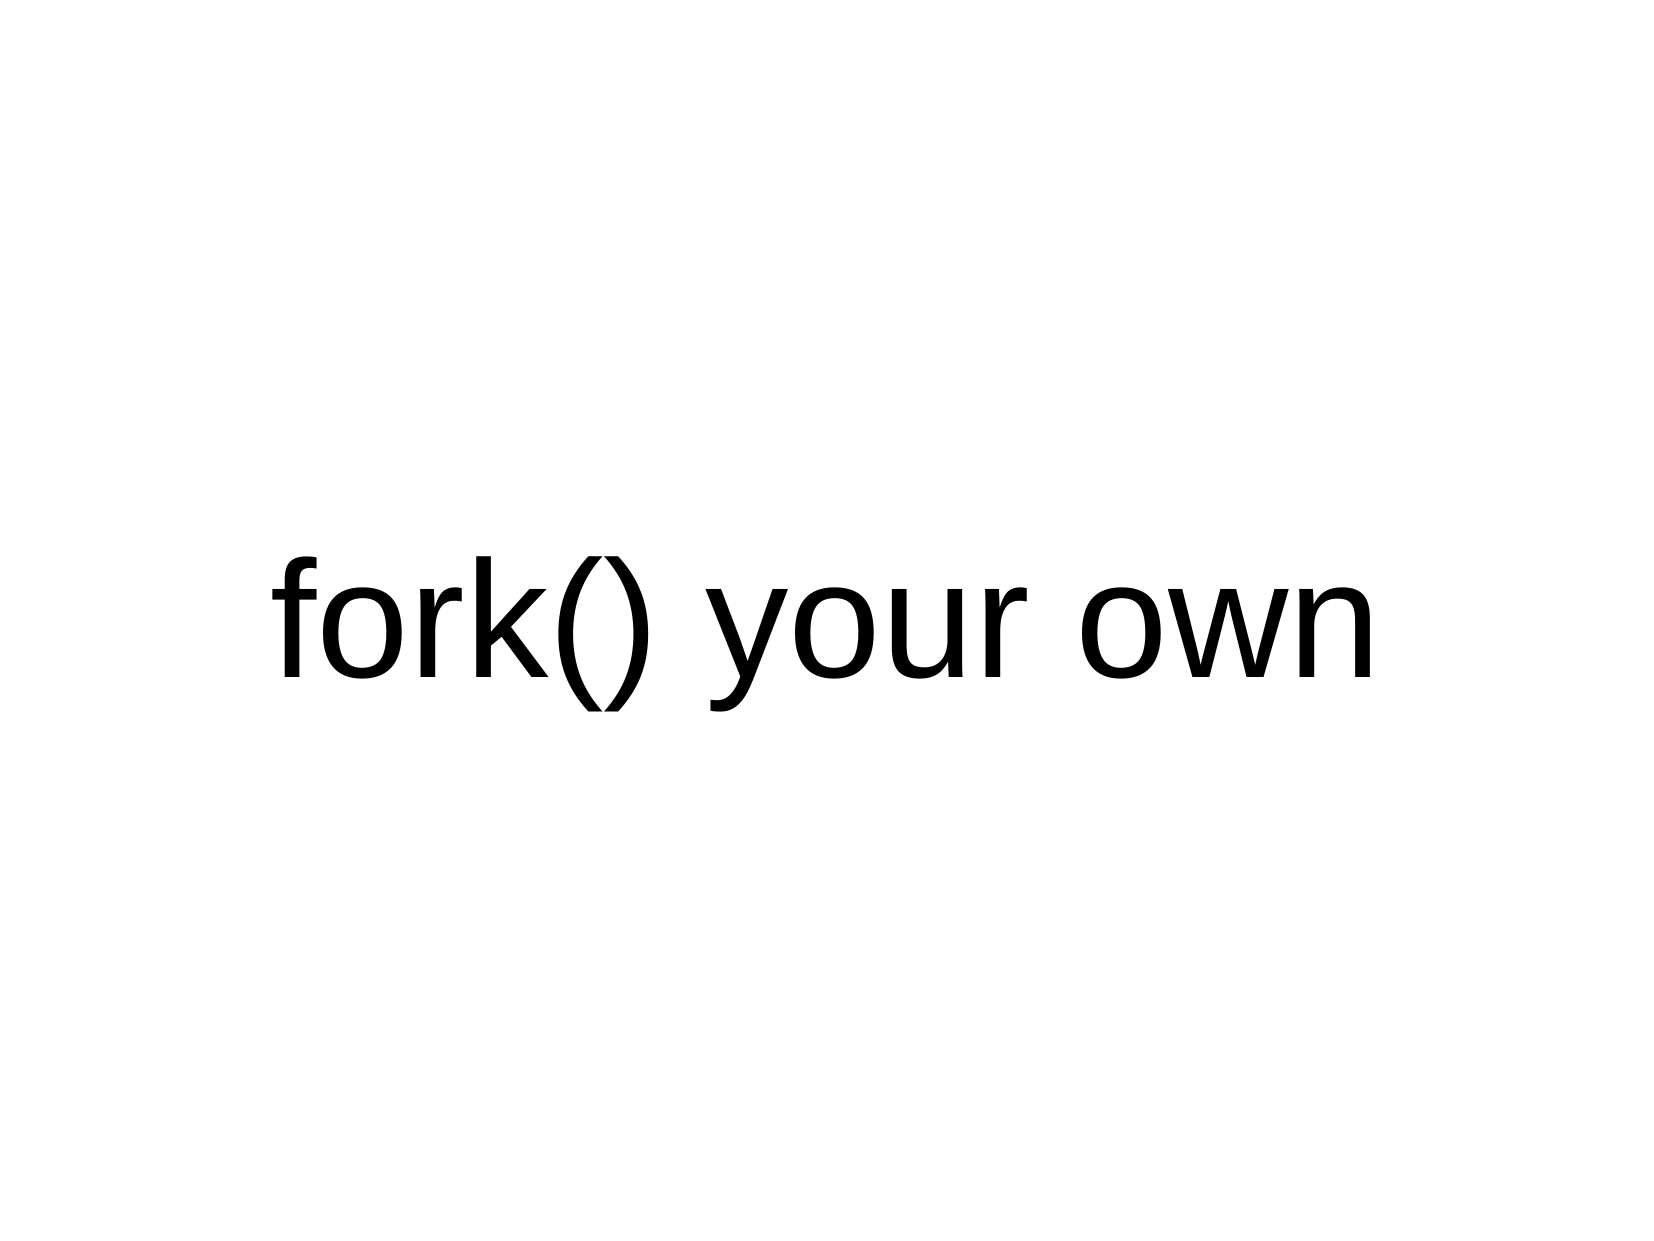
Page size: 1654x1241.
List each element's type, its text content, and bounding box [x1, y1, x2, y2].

title fork() your own [0, 516, 1654, 724]
